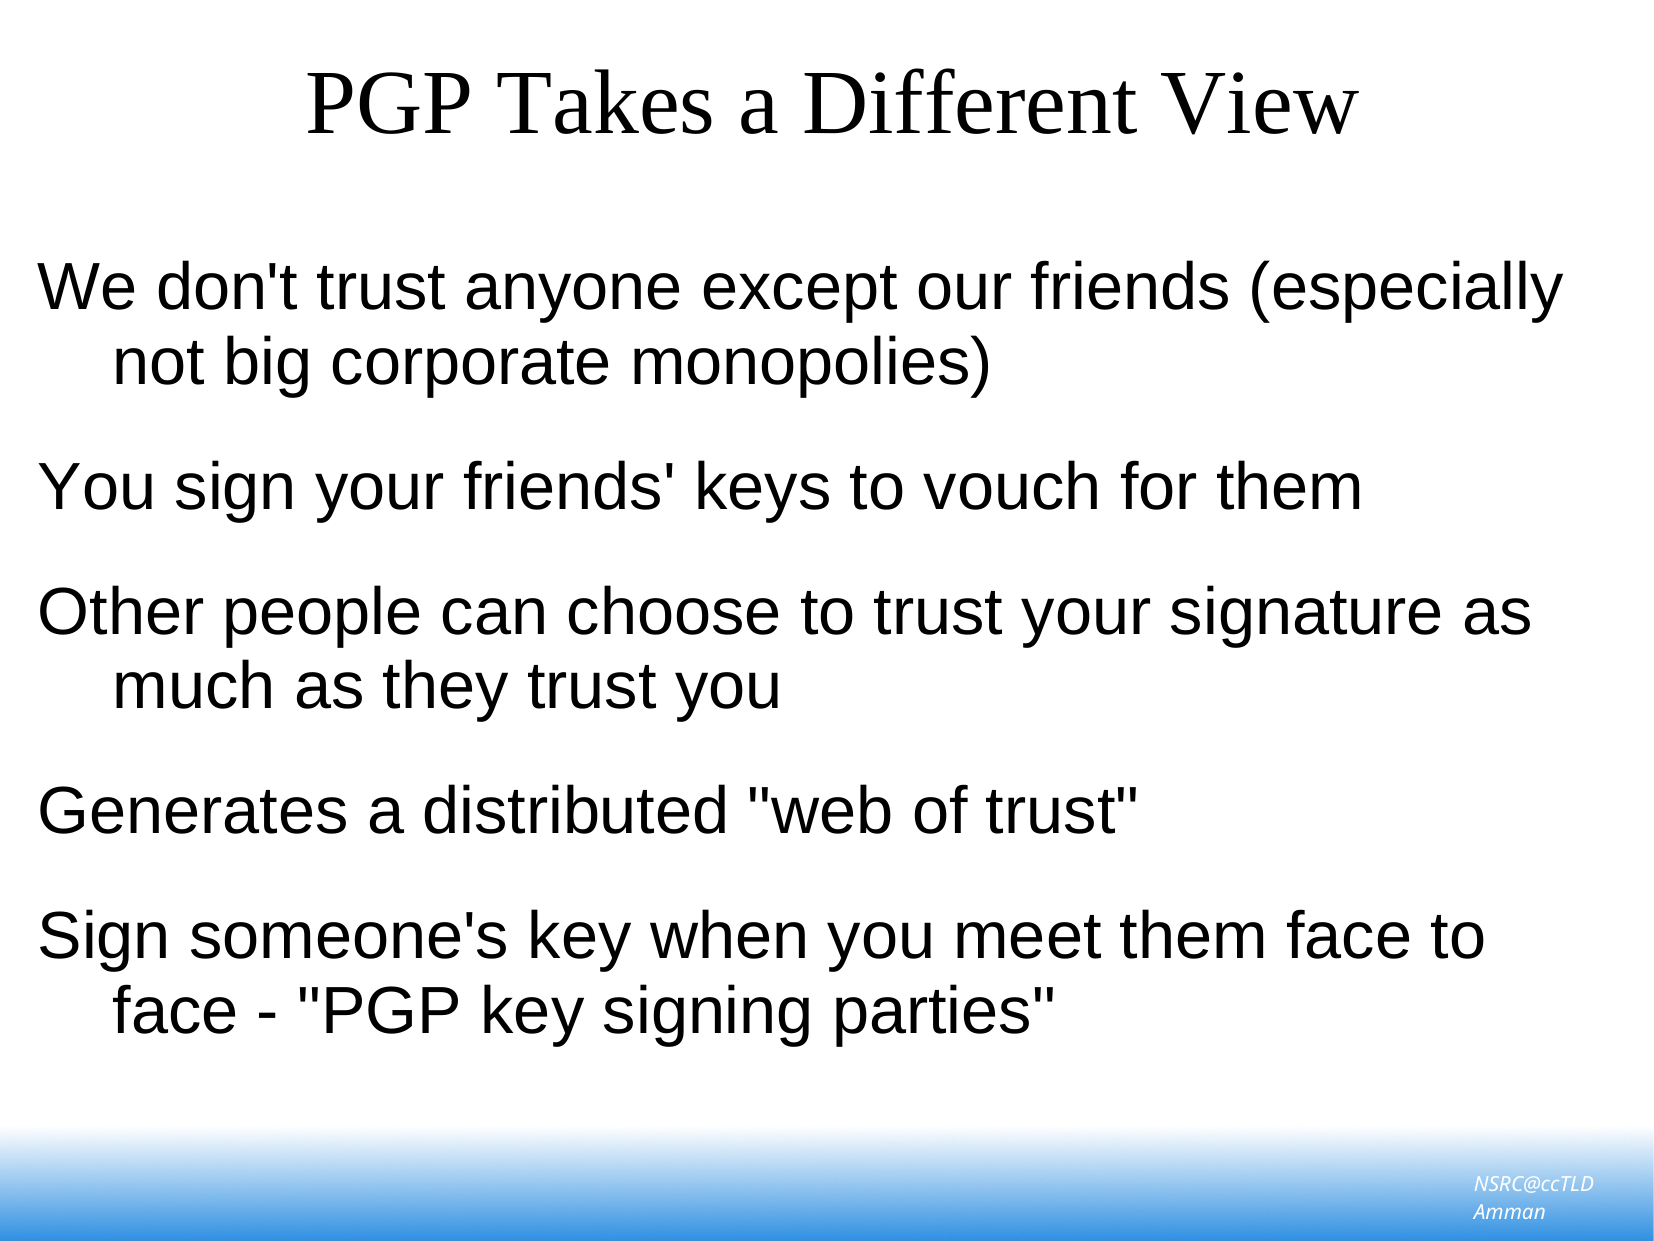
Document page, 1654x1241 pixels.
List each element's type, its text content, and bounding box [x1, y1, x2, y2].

list We don't trust anyone except our friends (especially not big corporate monopolies) You sign your friends' keys to vouch for them Other people can choose to trust your signature as much as they trust you Generates a distributed "web of trust" Sign someone's key when you meet them face to face - "PGP key signing parties" [37, 249, 1604, 1227]
picture [0, 1124, 1654, 1241]
title PGP Takes a Different View [111, 52, 1556, 168]
